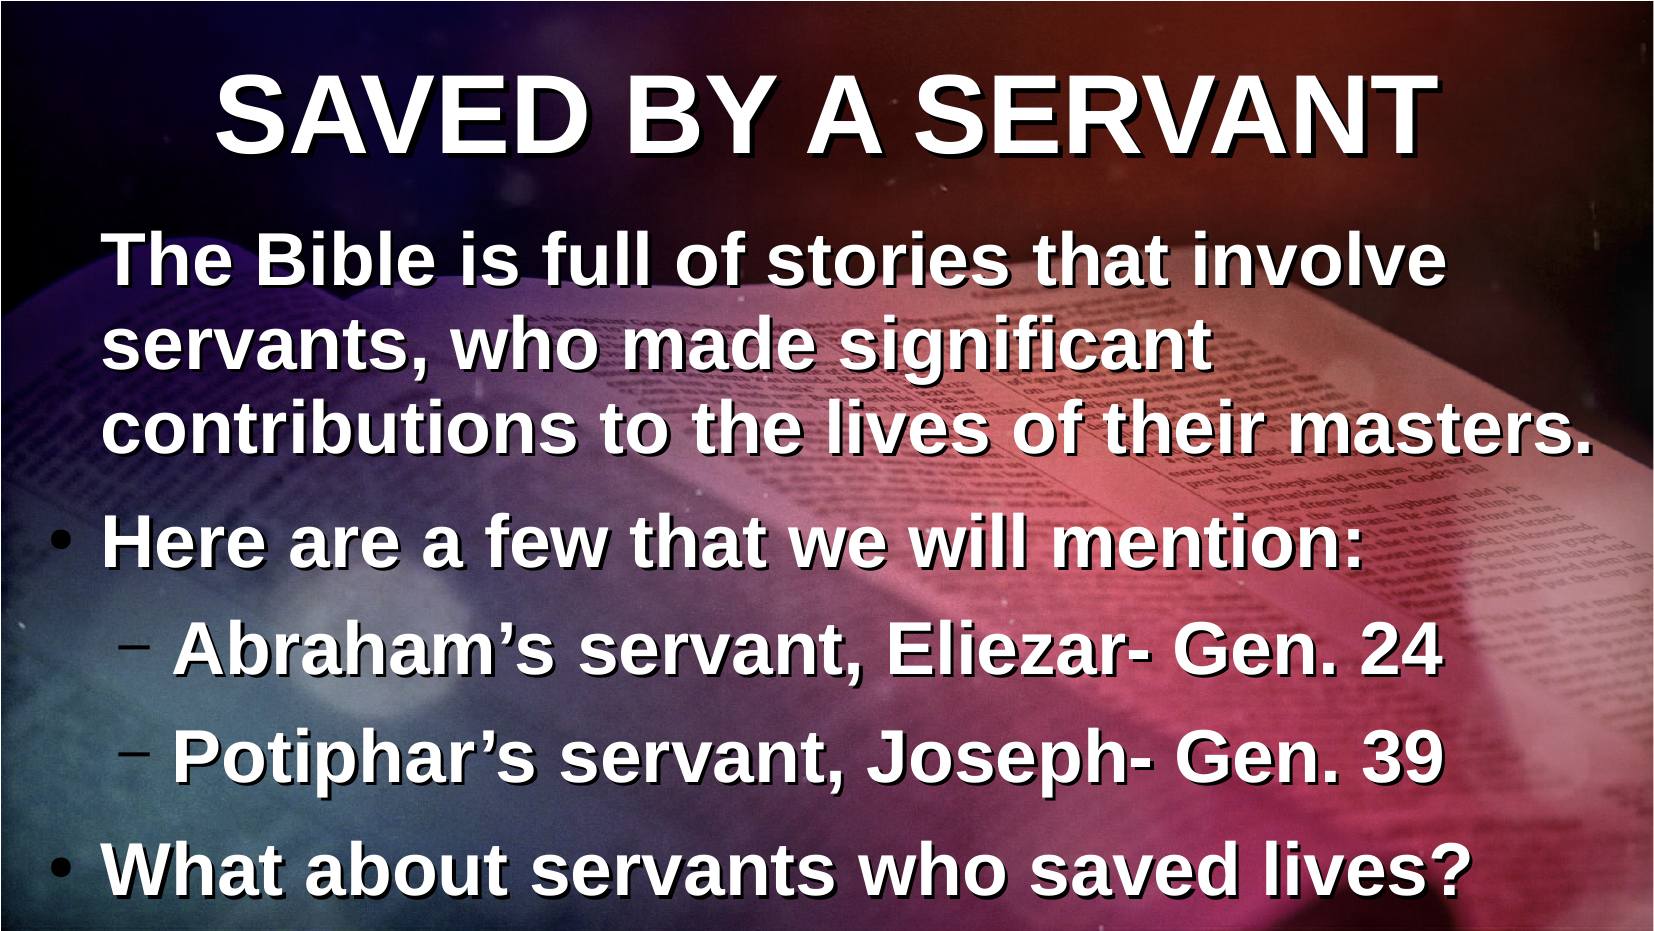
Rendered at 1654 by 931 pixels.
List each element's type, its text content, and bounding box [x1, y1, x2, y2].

title SAVED BY A SERVANT [82, 37, 1571, 193]
list The Bible is full of stories that involve servants, who made significant contributions to the lives of their masters. Here are a few that we will mention: Abraham’s servant, Eliezar- Gen. 24 Potiphar’s servant, Joseph- Gen. 39 What about servants who saved lives? [30, 217, 1636, 916]
picture [1, 1, 1654, 931]
